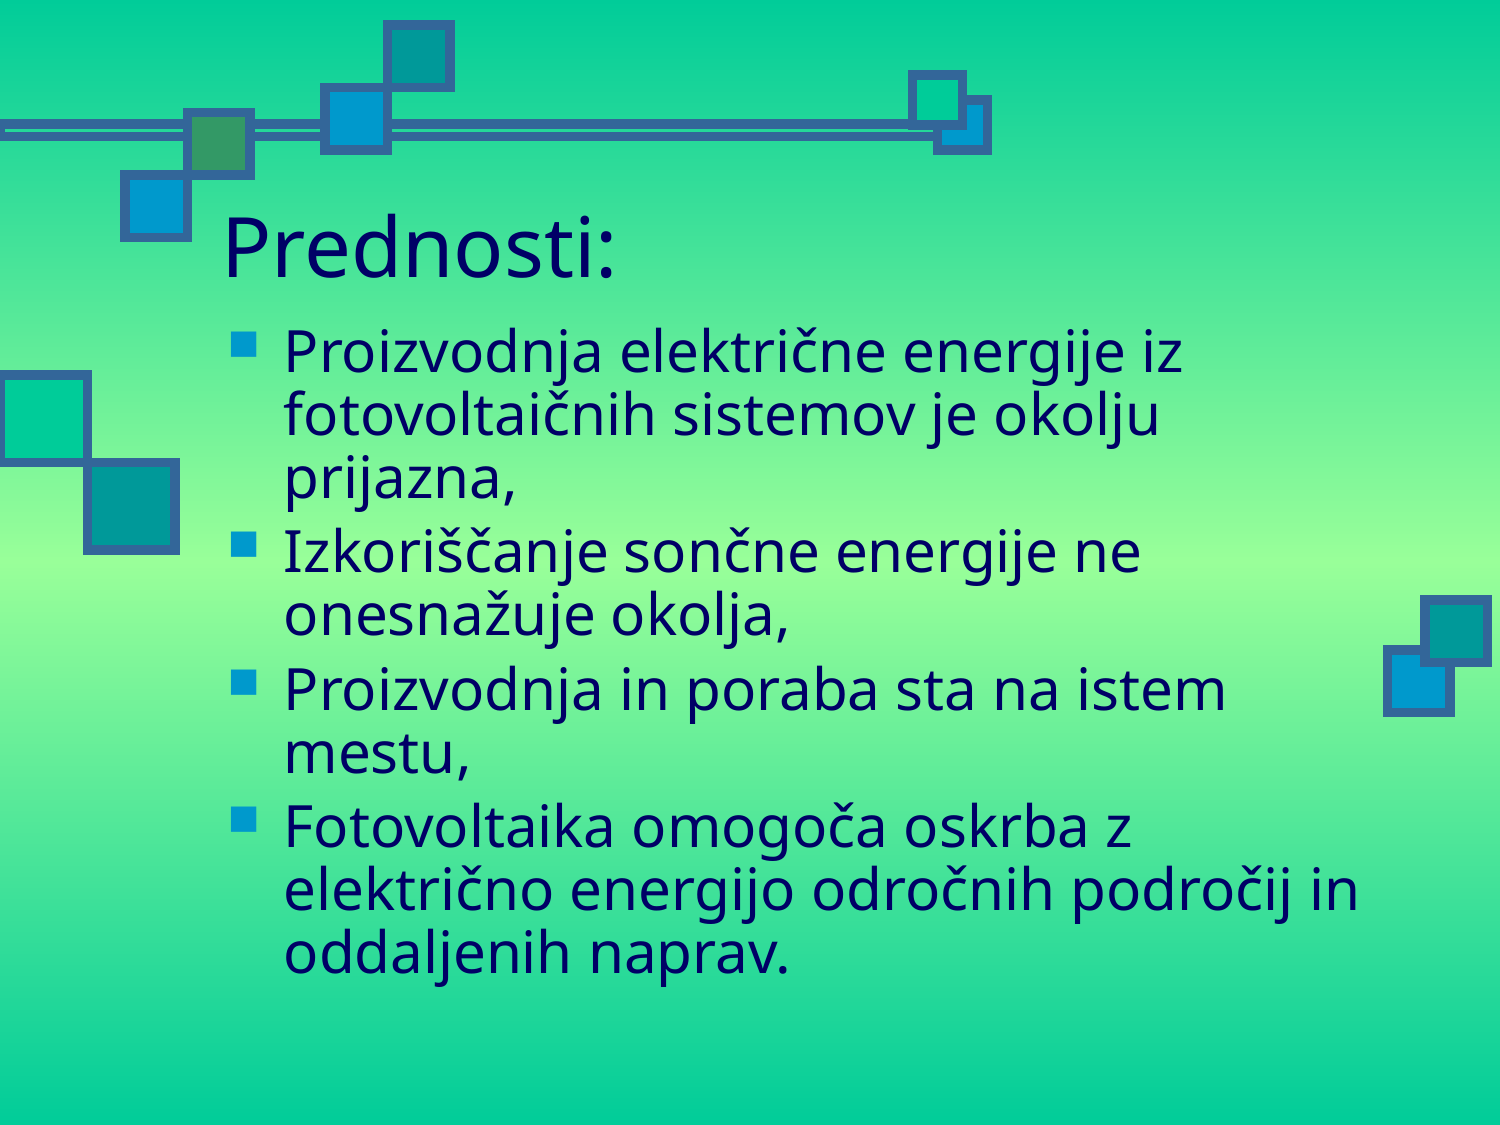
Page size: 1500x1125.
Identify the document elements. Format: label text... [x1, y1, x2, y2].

list Proizvodnja električne energije iz fotovoltaičnih sistemov je okolju prijazna, Izkoriščanje sončne energije ne onesnažuje okolja, Proizvodnja in poraba sta na istem mestu, Fotovoltaika omogoča oskrba z električno energijo odročnih področij in oddaljenih naprav. [212, 314, 1375, 1013]
title Prednosti: [206, 125, 1369, 363]
